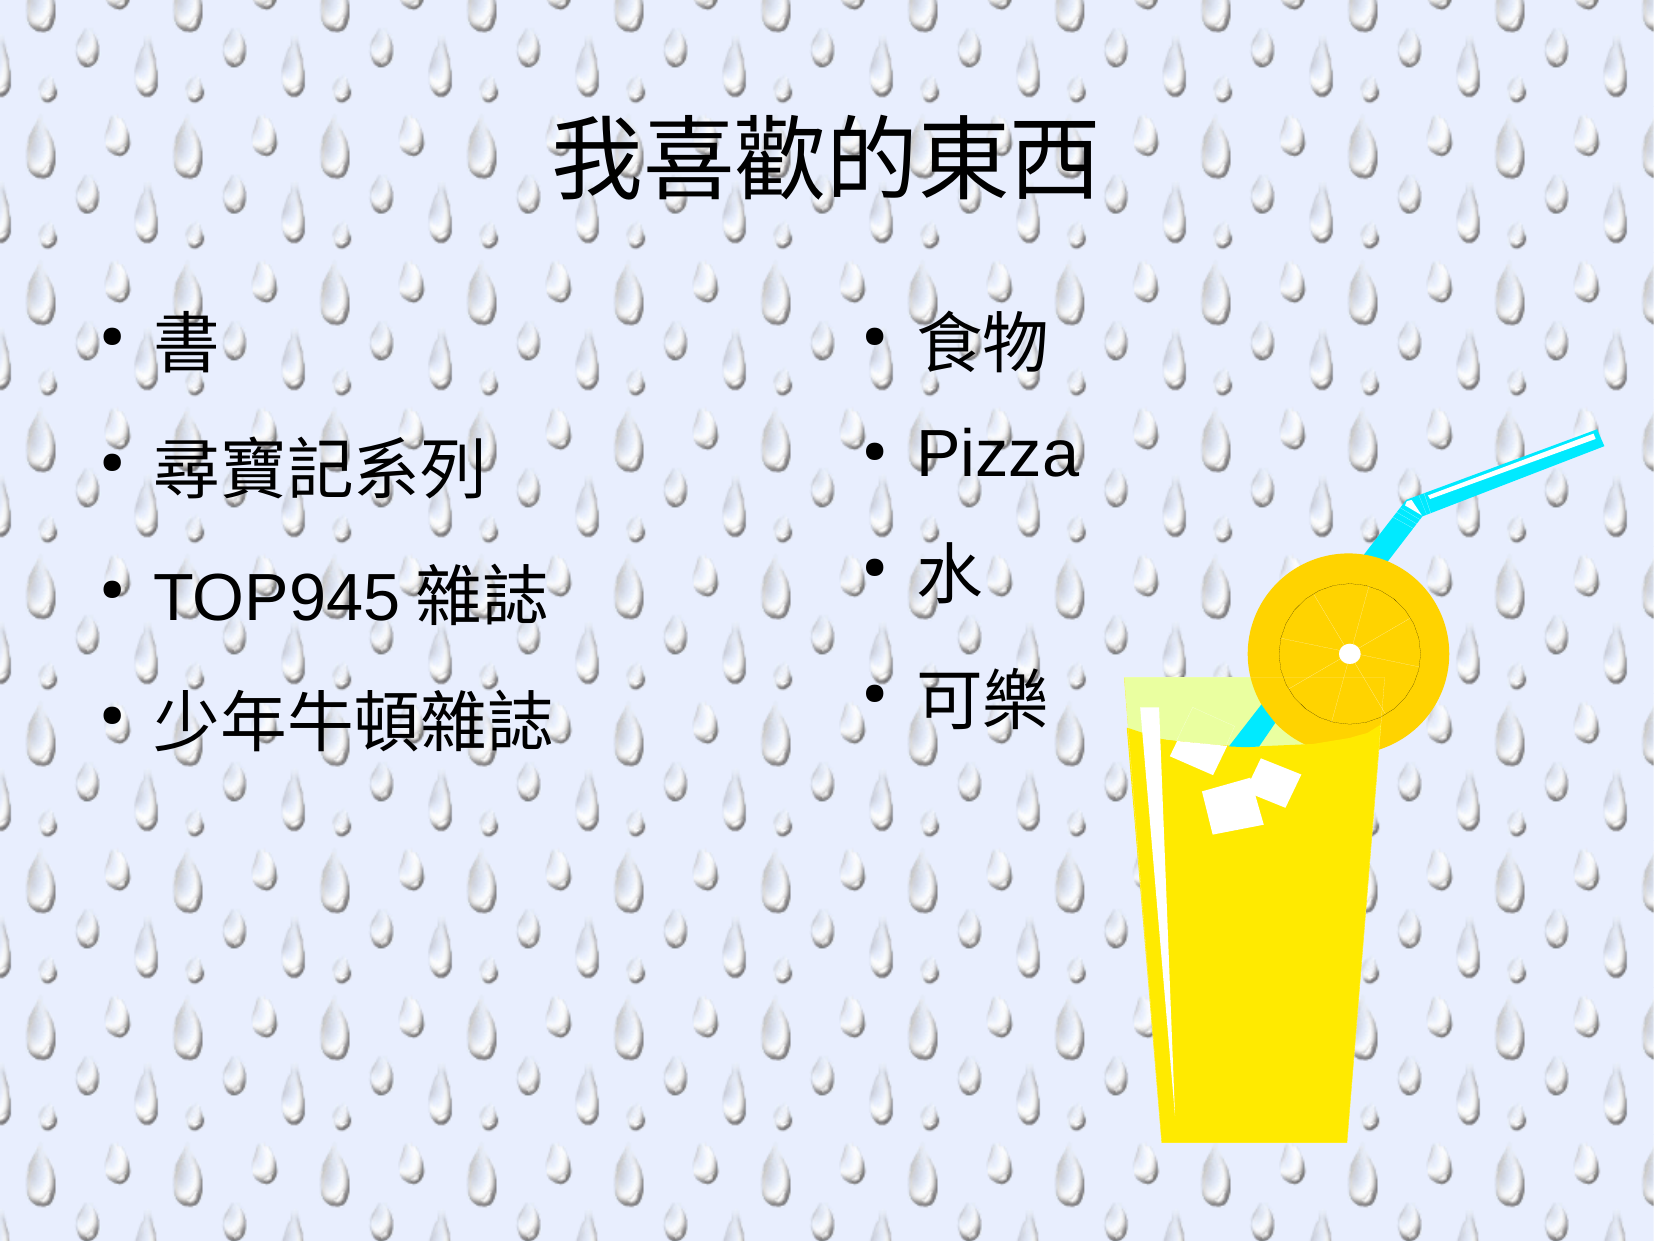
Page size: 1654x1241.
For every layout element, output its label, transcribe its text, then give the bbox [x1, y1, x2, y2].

title 我喜歡的東西 [82, 49, 1571, 257]
list 食物 Pizza 水 可樂 [845, 290, 1572, 1010]
list 書 尋寶記系列 TOP945雜誌 少年牛頓雜誌 [82, 290, 809, 1010]
picture [0, 0, 1654, 1241]
